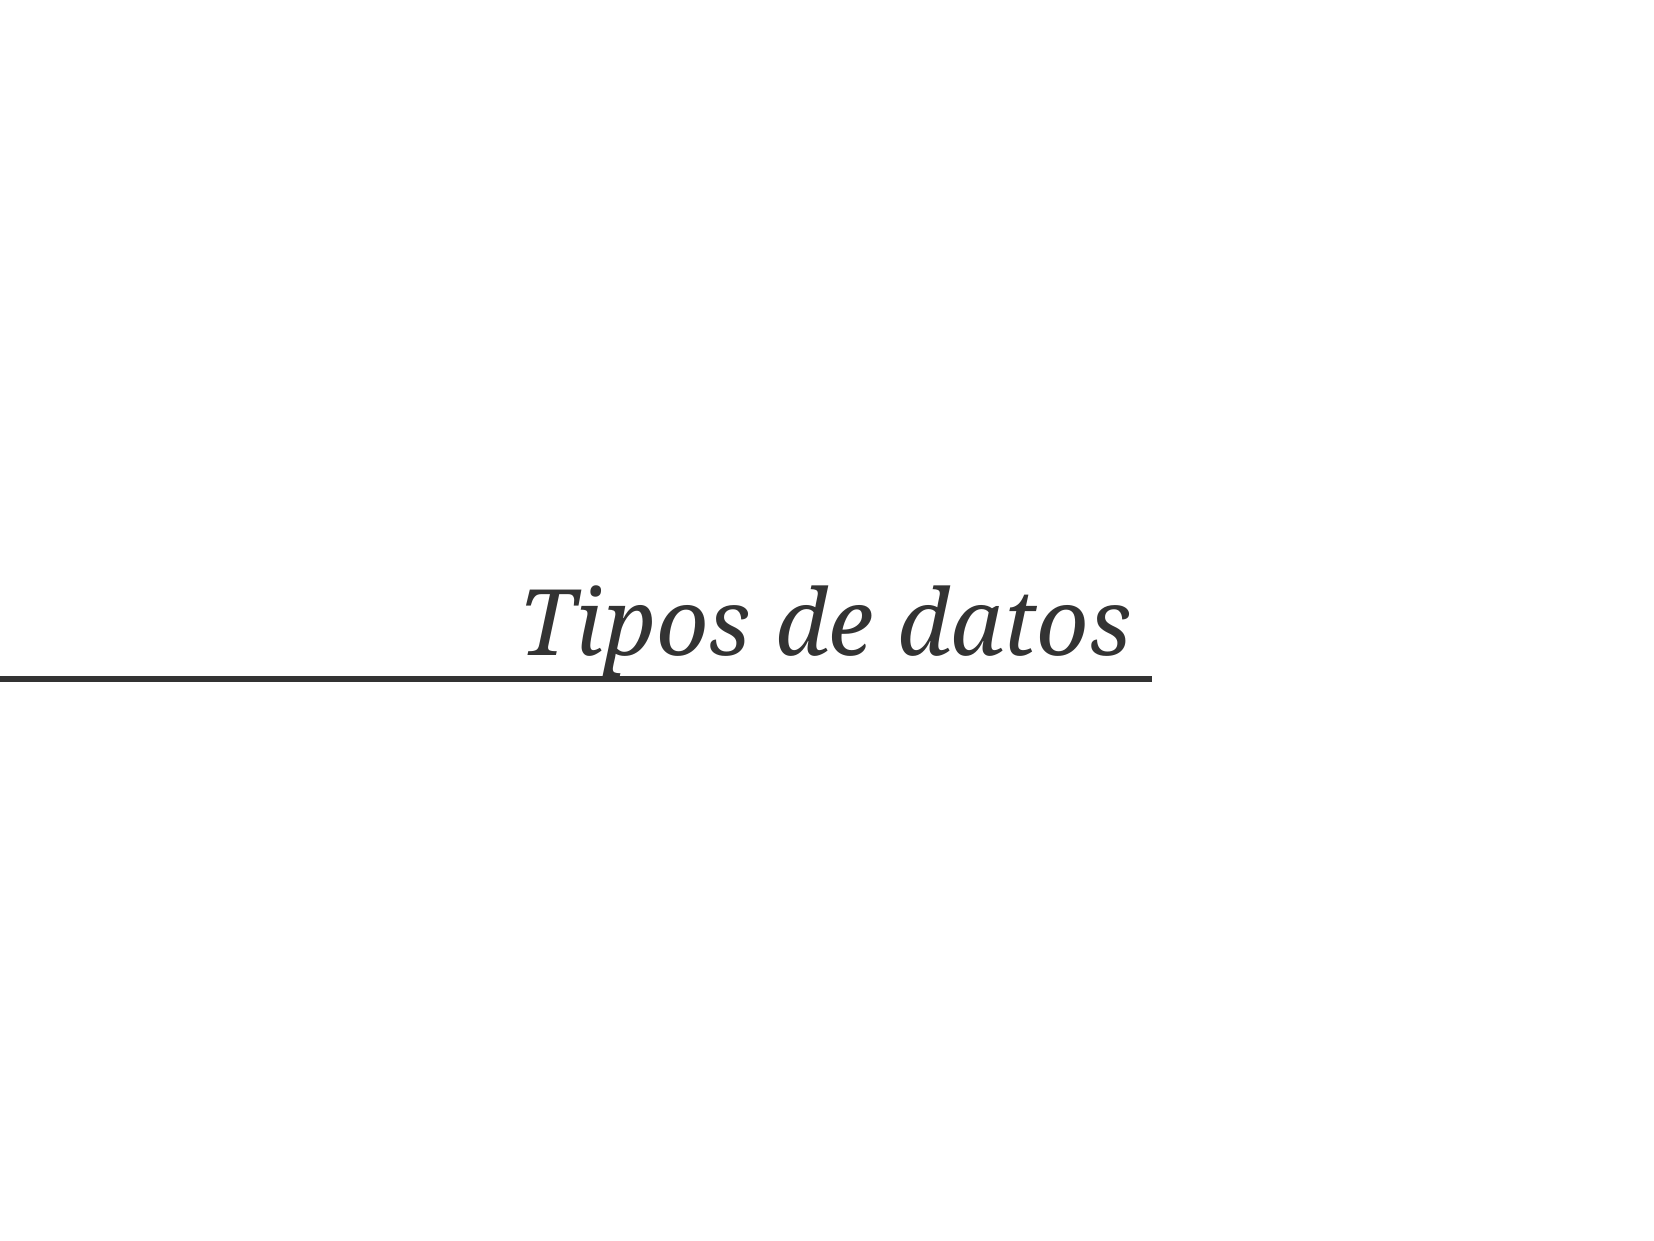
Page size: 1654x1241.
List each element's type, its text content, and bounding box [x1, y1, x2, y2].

text_box Tipos de datos [0, 0, 1654, 1241]
